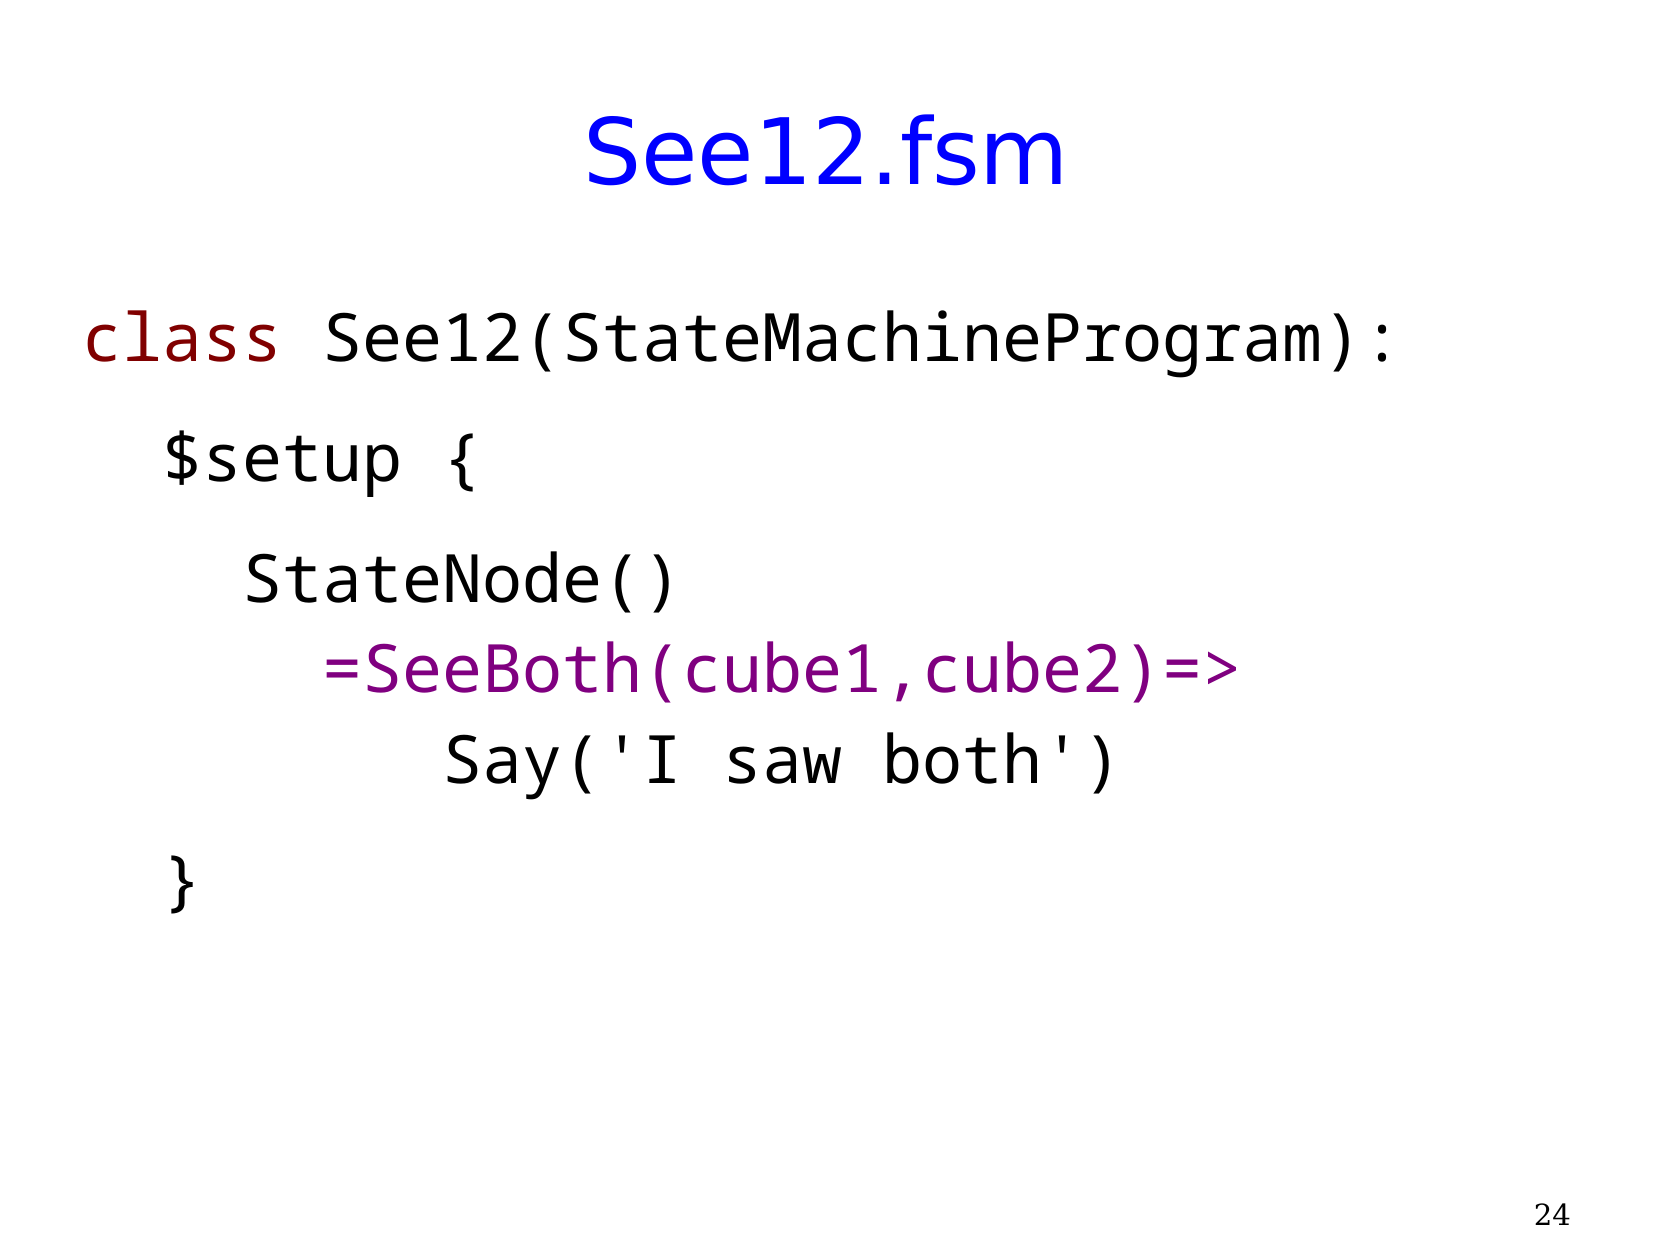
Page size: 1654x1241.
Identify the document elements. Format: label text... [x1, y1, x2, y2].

title See12.fsm [82, 49, 1571, 257]
list class See12(StateMachineProgram): $setup { StateNode() =SeeBoth(cube1,cube2)=> Say('I saw both') } [82, 290, 1571, 1109]
